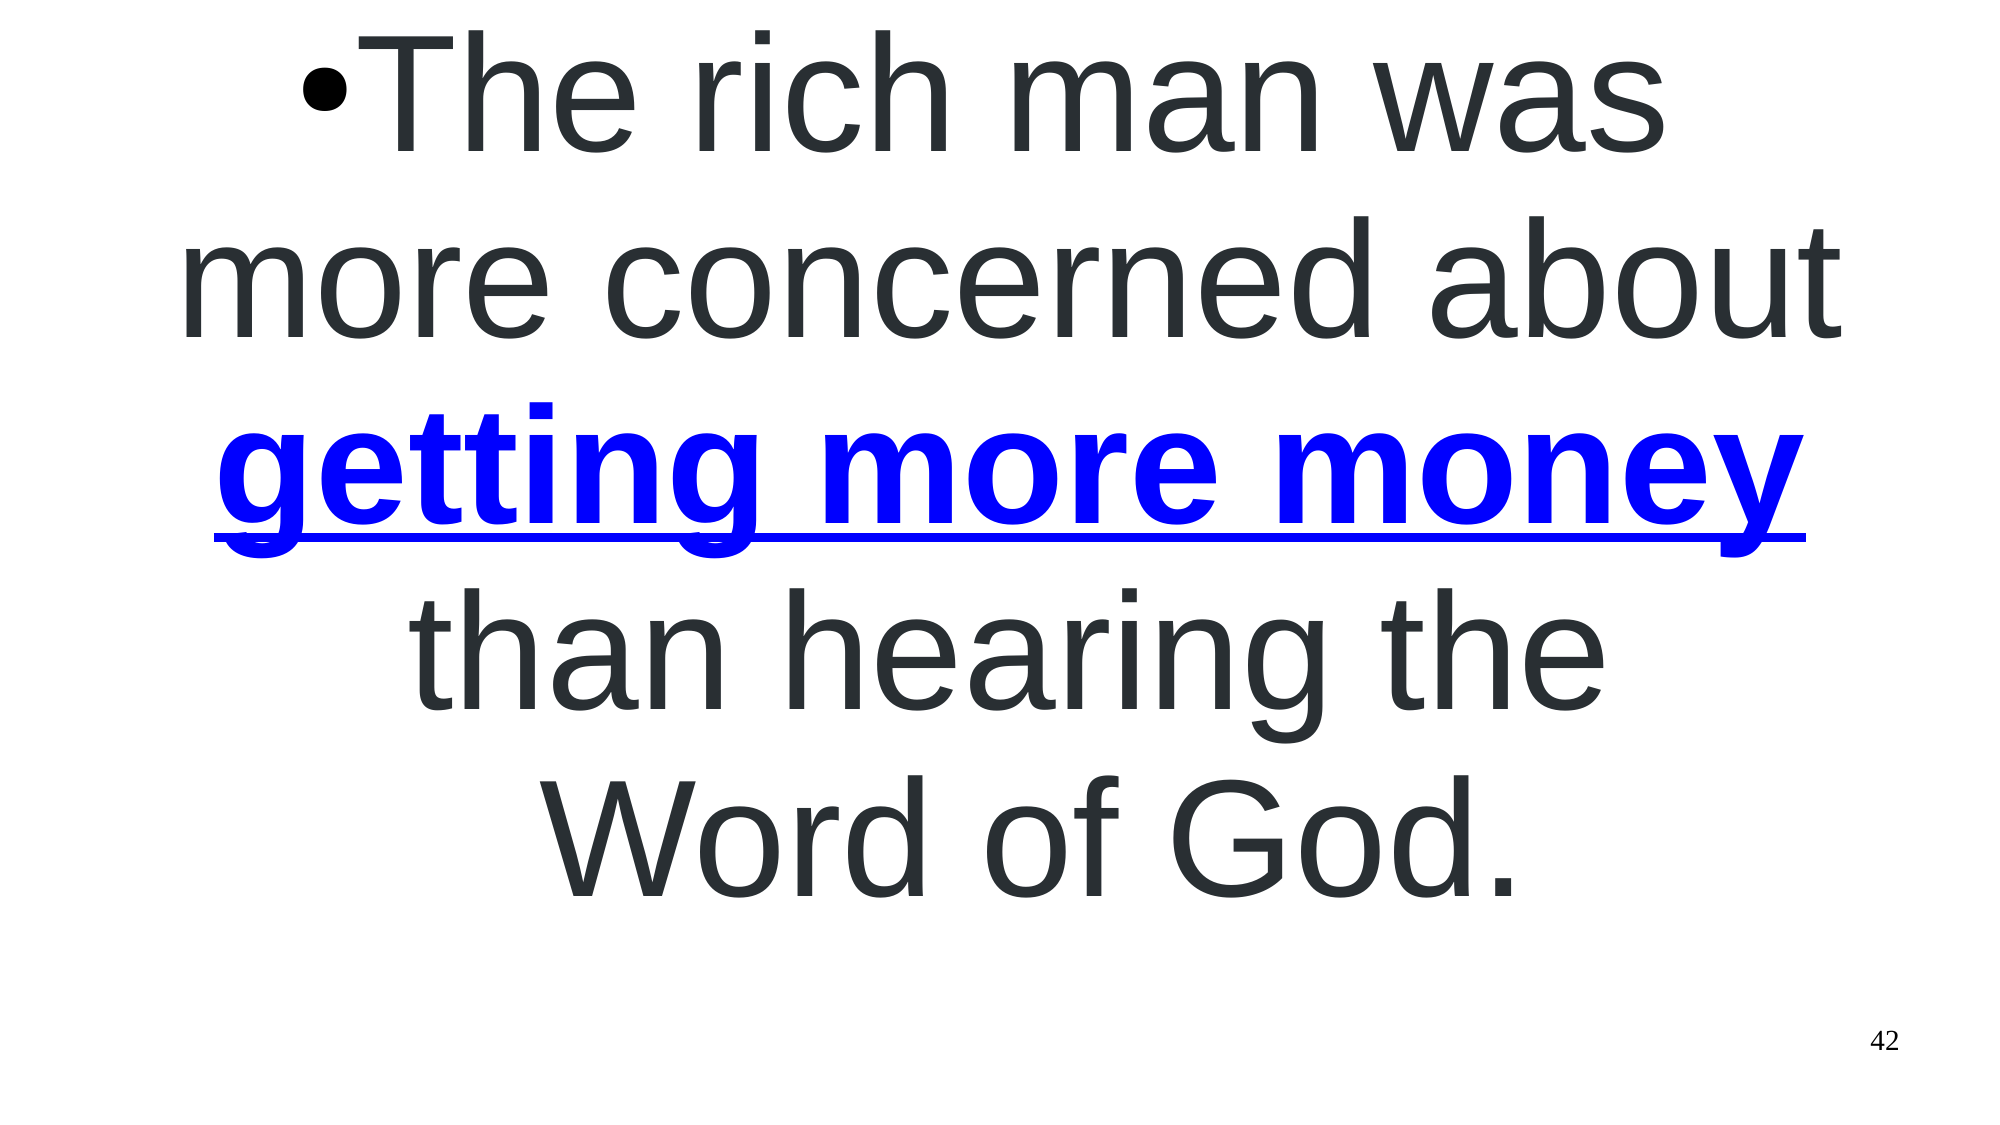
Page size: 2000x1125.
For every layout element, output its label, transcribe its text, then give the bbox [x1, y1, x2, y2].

list The rich man was more concerned about getting more money than hearing the Word of God. [0, 0, 1996, 1123]
